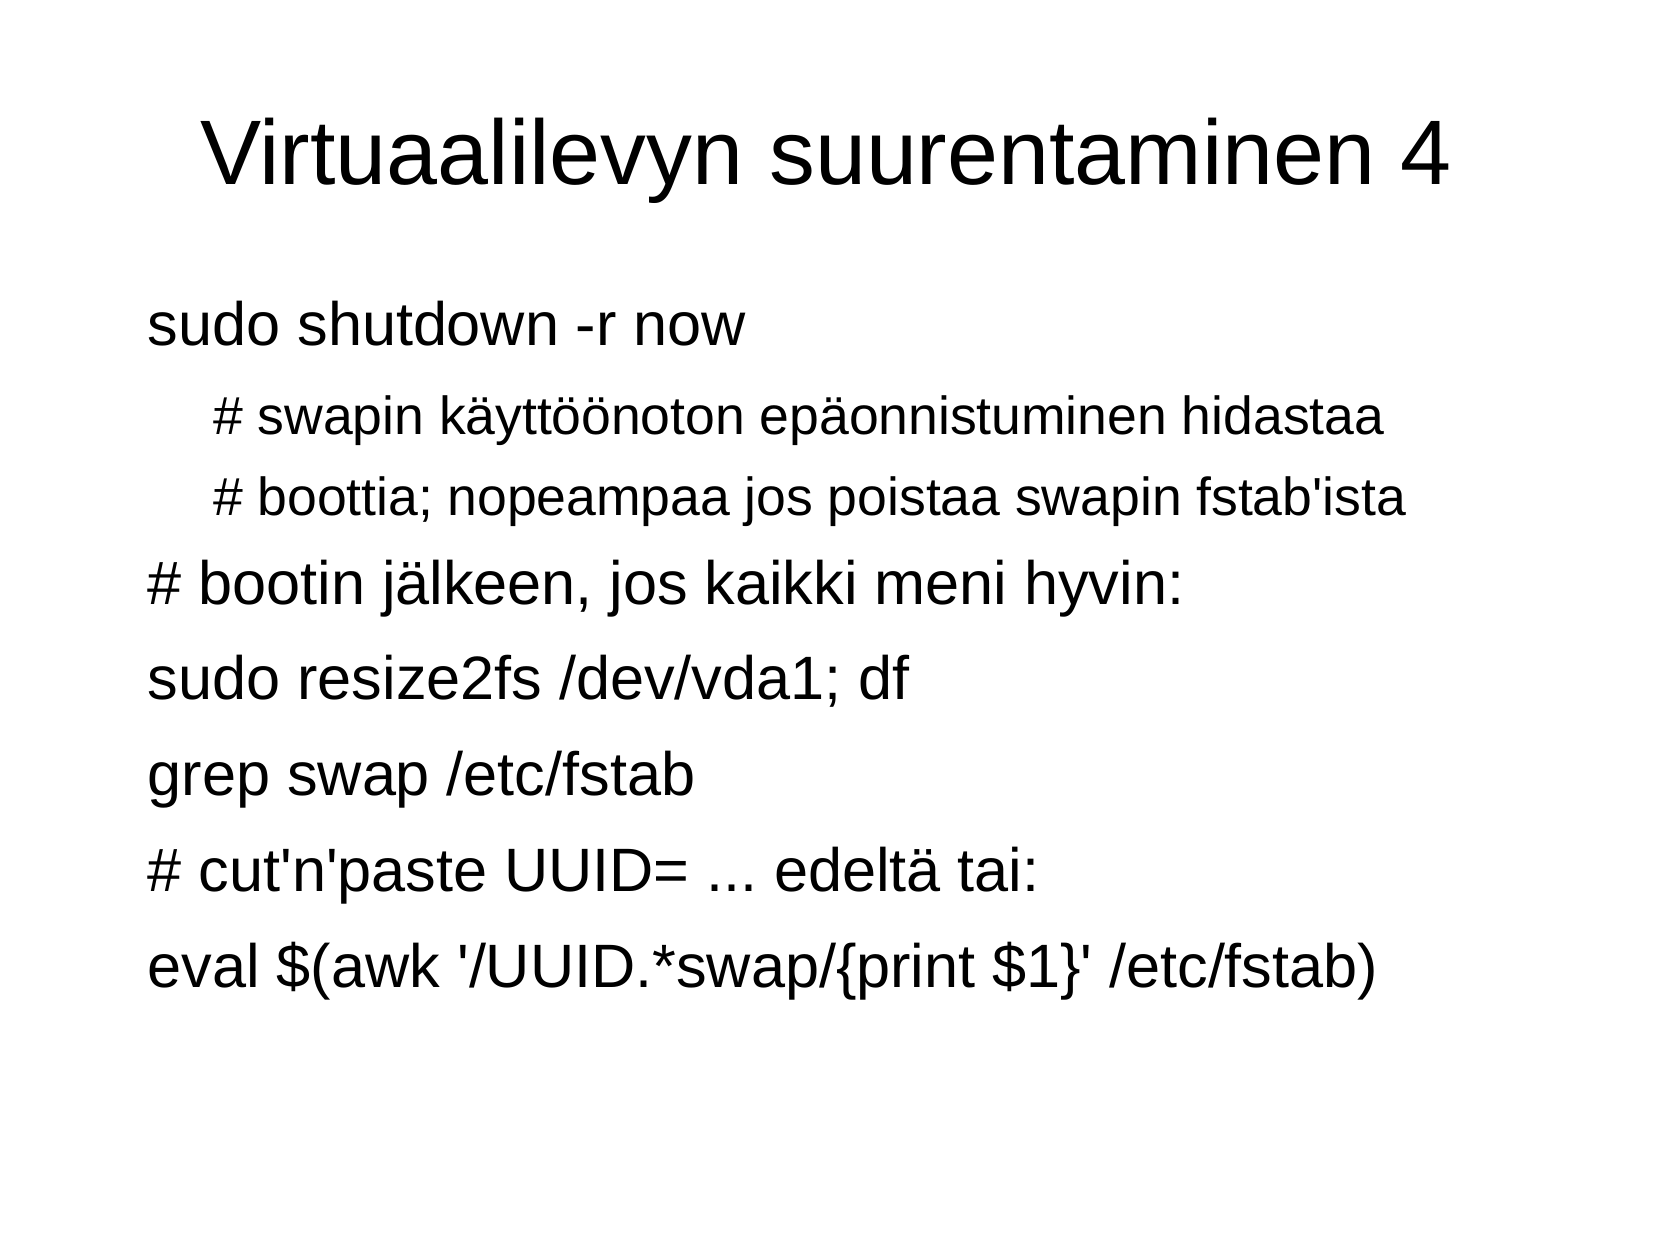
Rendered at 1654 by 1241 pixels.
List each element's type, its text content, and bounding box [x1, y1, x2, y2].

list sudo shutdown -r now # swapin käyttöönoton epäonnistuminen hidastaa # boottia; nopeampaa jos poistaa swapin fstab'ista # bootin jälkeen, jos kaikki meni hyvin: sudo resize2fs /dev/vda1; df grep swap /etc/fstab # cut'n'paste UUID= ... edeltä tai: eval $(awk '/UUID.*swap/{print $1}' /etc/fstab) [82, 290, 1571, 1010]
title Virtuaalilevyn suurentaminen 4 [82, 49, 1571, 257]
